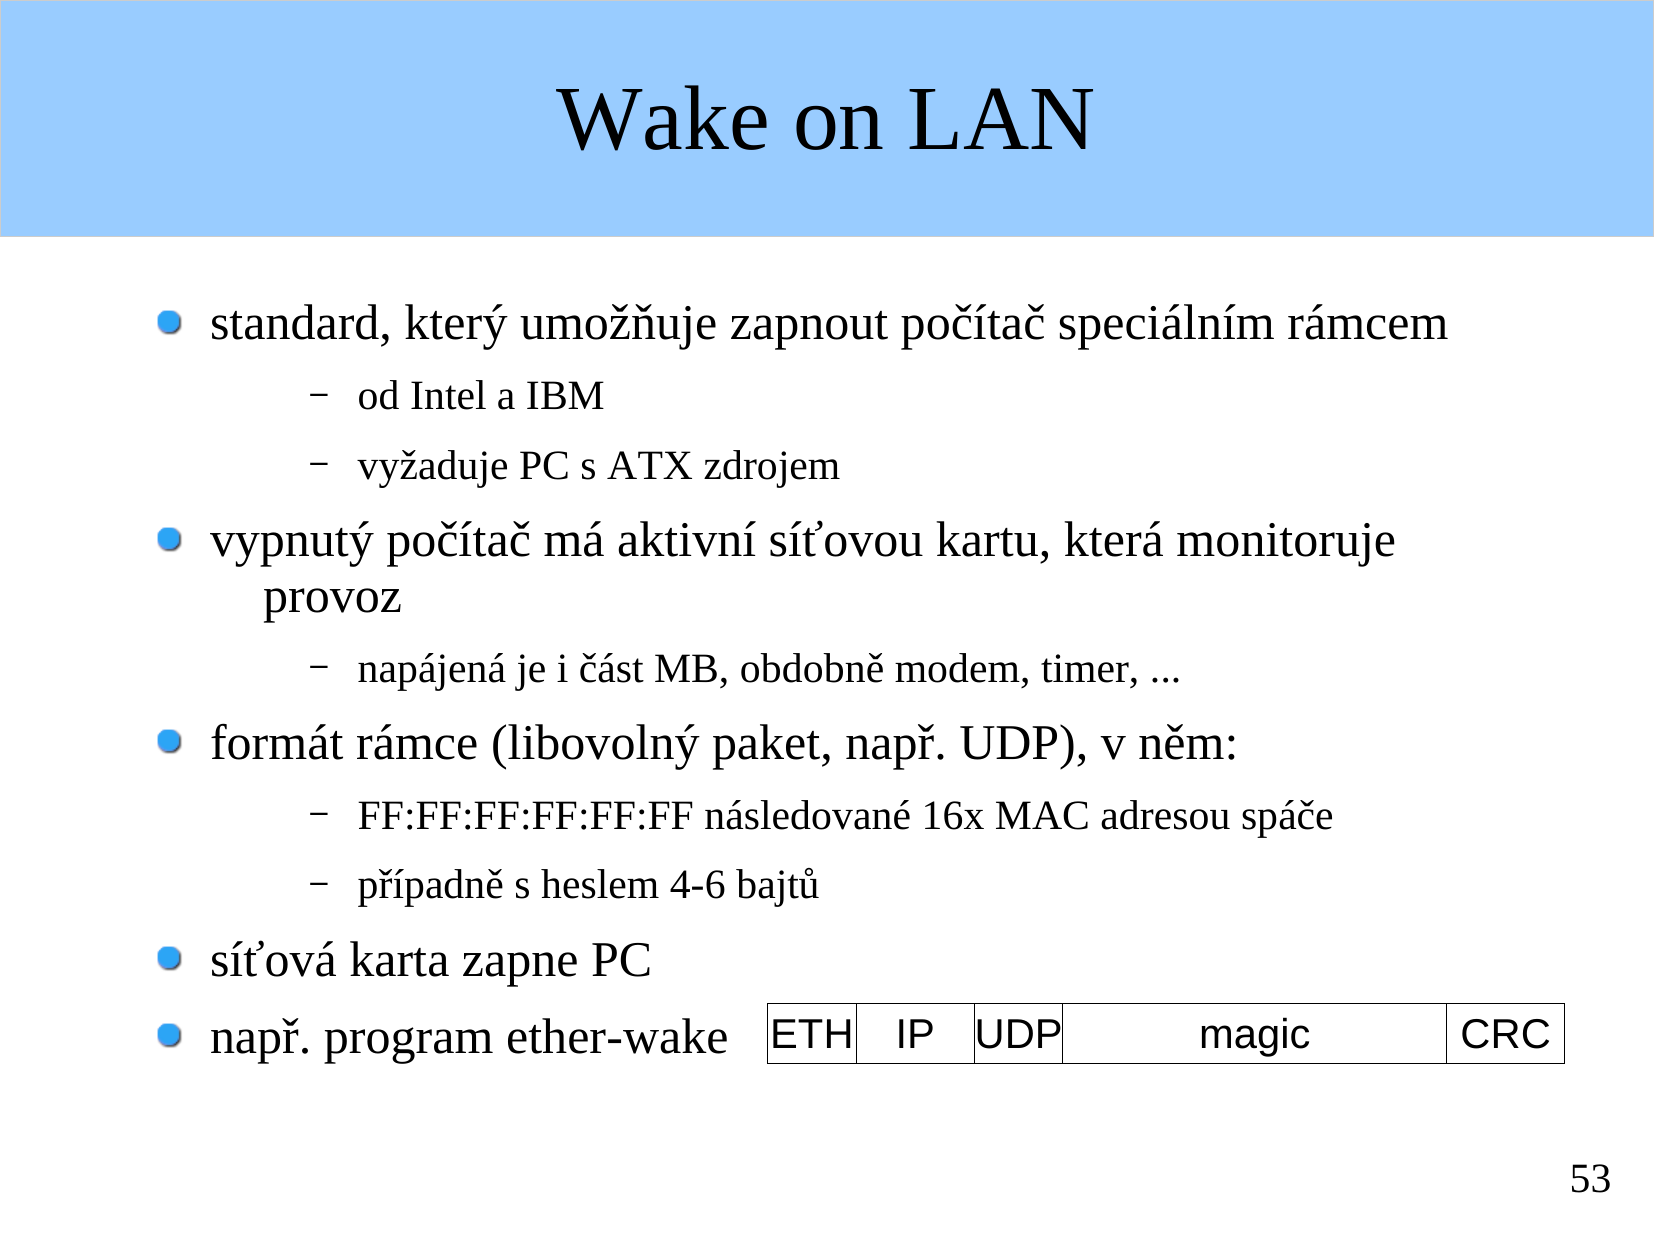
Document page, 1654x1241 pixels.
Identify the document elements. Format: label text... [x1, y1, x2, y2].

text_box UDP [974, 1003, 1062, 1064]
list standard, který umožňuje zapnout počítač speciálním rámcem od Intel a IBM vyžaduje PC s ATX zdrojem vypnutý počítač má aktivní síťovou kartu, která monitoruje provoz napájená je i část MB, obdobně modem, timer, ... formát rámce (libovolný paket, např. UDP), v něm: FF:FF:FF:FF:FF:FF následované 16x MAC adresou spáče případně s heslem 4-6 bajtů síťová karta zapne PC např. program ether-wake [121, 295, 1534, 1127]
text_box ETH [767, 1003, 856, 1064]
text_box CRC [1446, 1003, 1565, 1064]
title Wake on LAN [0, 0, 1654, 237]
text_box IP [856, 1003, 974, 1064]
text_box magic [1062, 1003, 1446, 1064]
